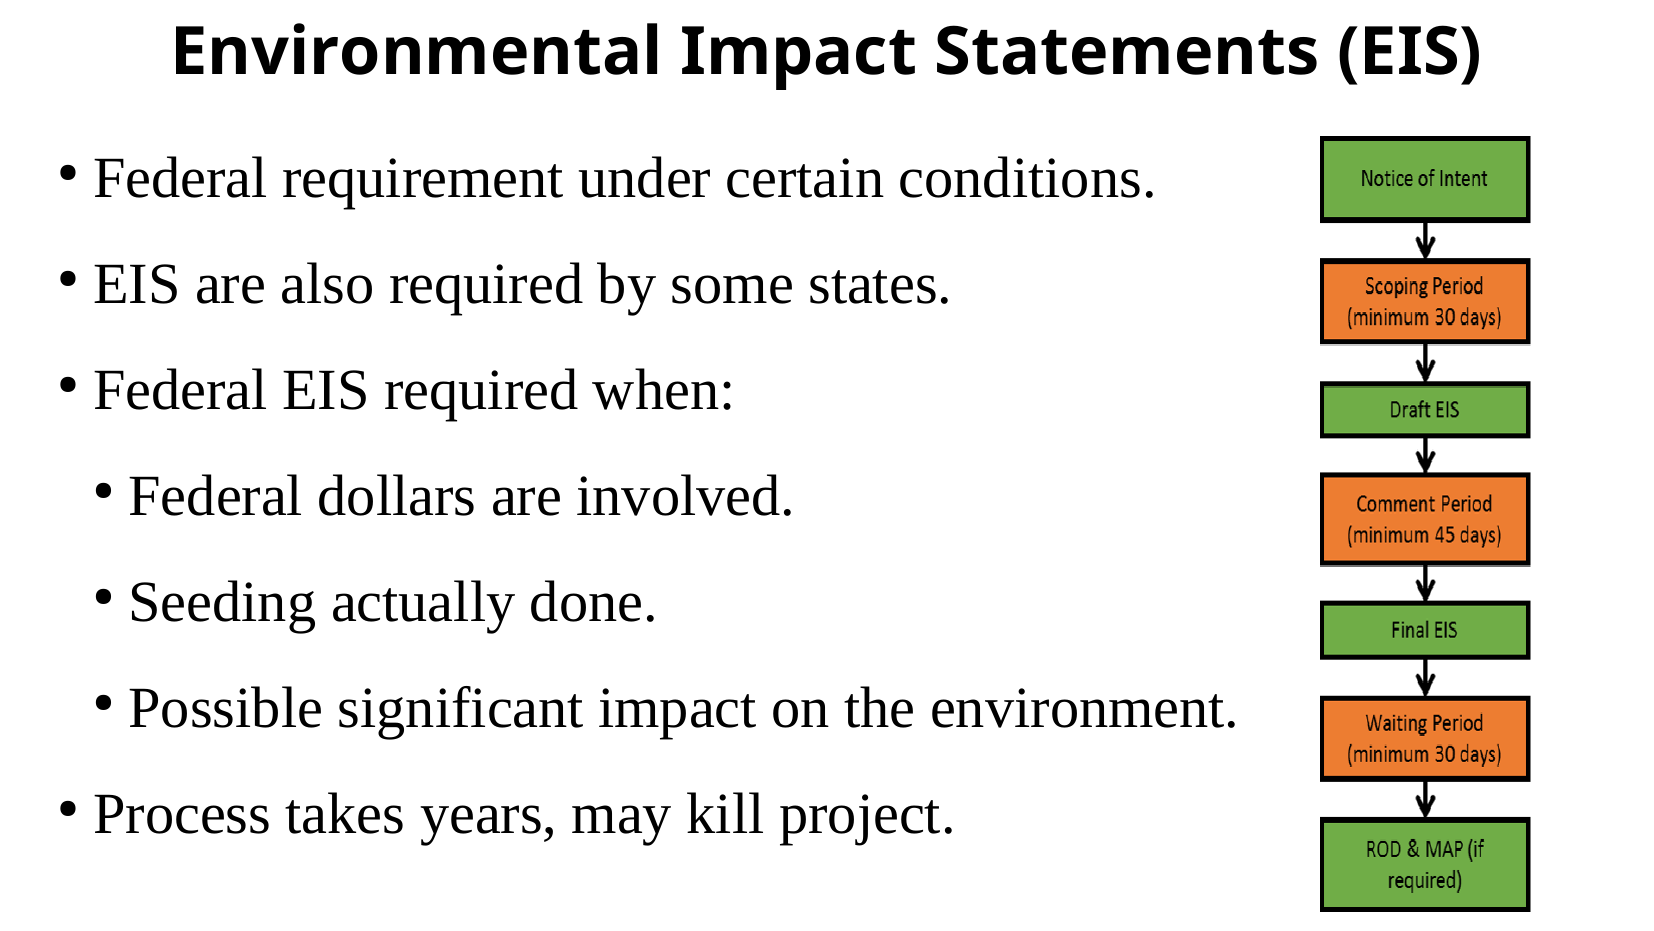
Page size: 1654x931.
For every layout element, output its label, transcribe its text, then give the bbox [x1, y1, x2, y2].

text_box Federal requirement under certain conditions. EIS are also required by some states. Federal EIS required when: Federal dollars are involved. Seeding actually done. Possible significant impact on the environment. Process takes years, may kill project. [42, 131, 1293, 890]
picture [1277, 135, 1576, 914]
title Environmental Impact Statements (EIS) [0, 0, 1654, 106]
